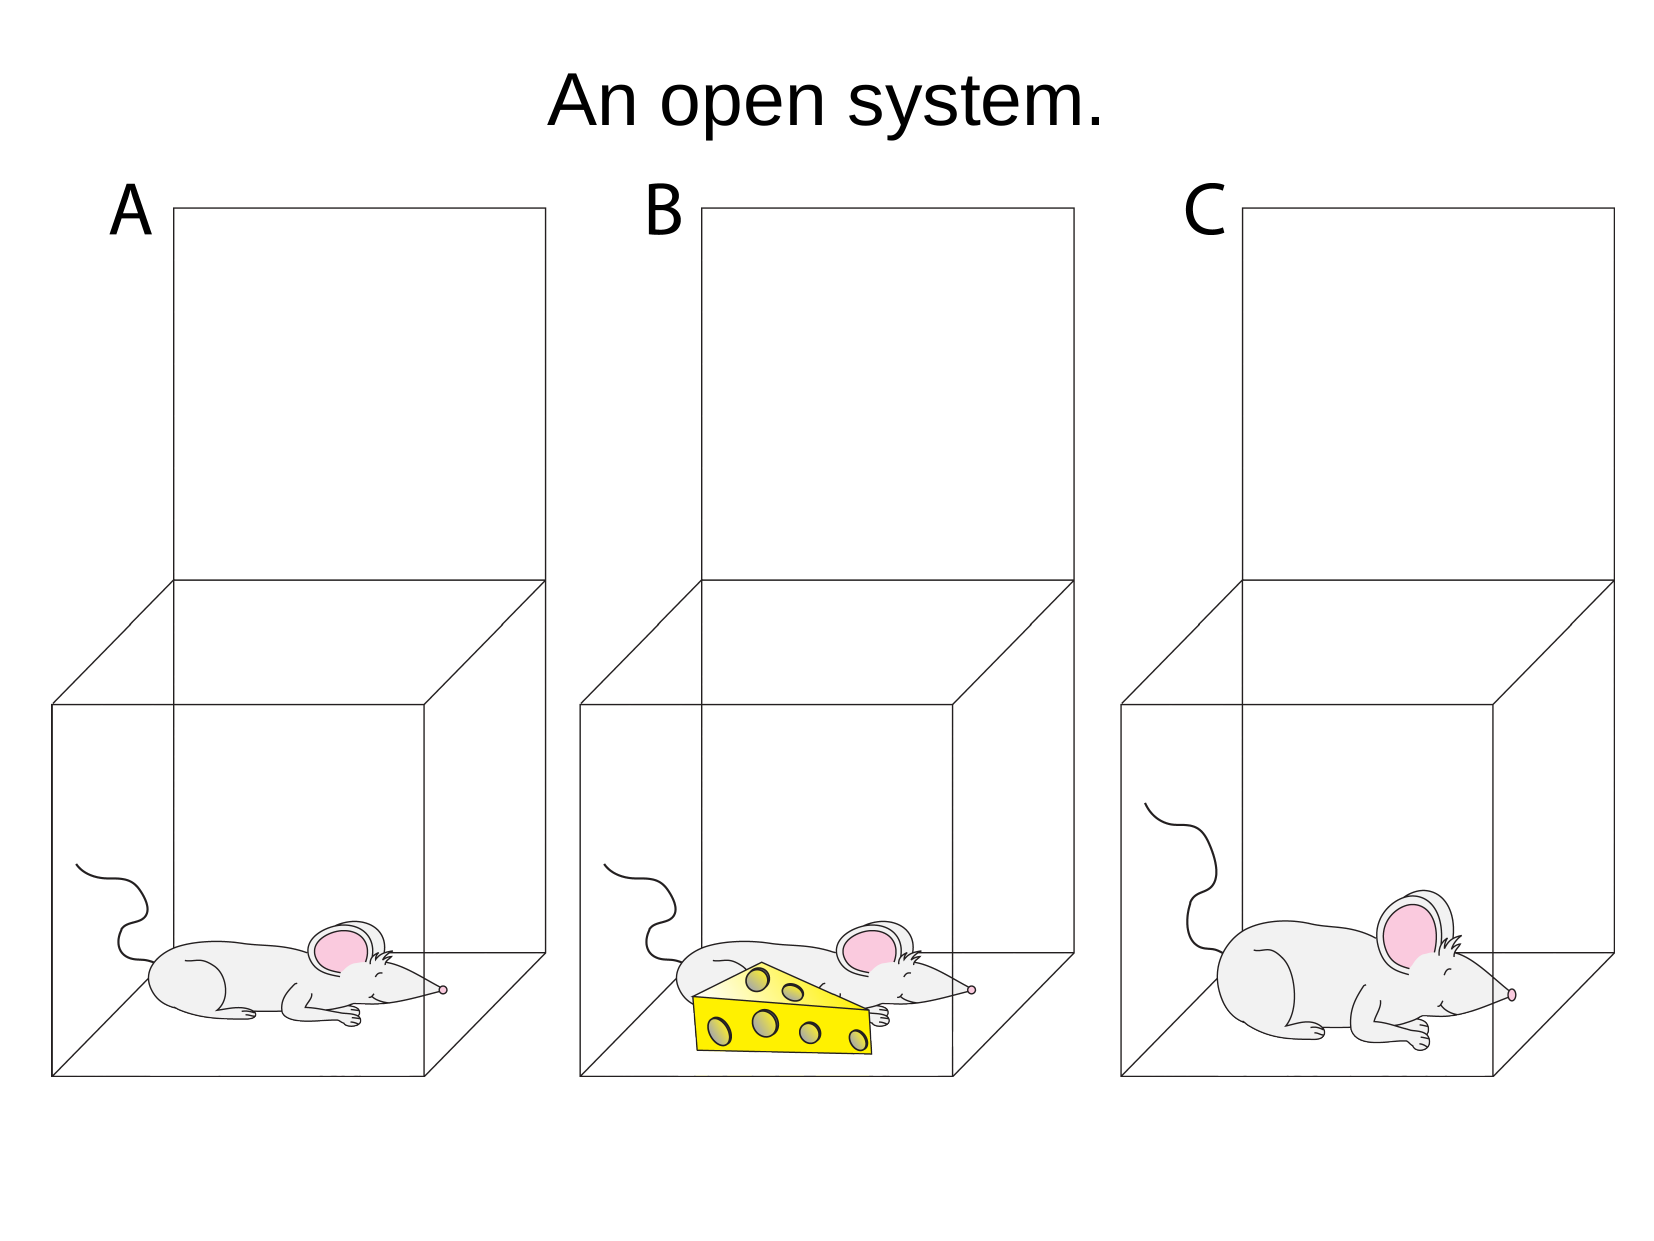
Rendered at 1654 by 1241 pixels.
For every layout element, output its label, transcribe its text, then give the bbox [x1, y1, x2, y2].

title An open system. [82, 56, 1571, 143]
picture [51, 171, 1615, 1077]
